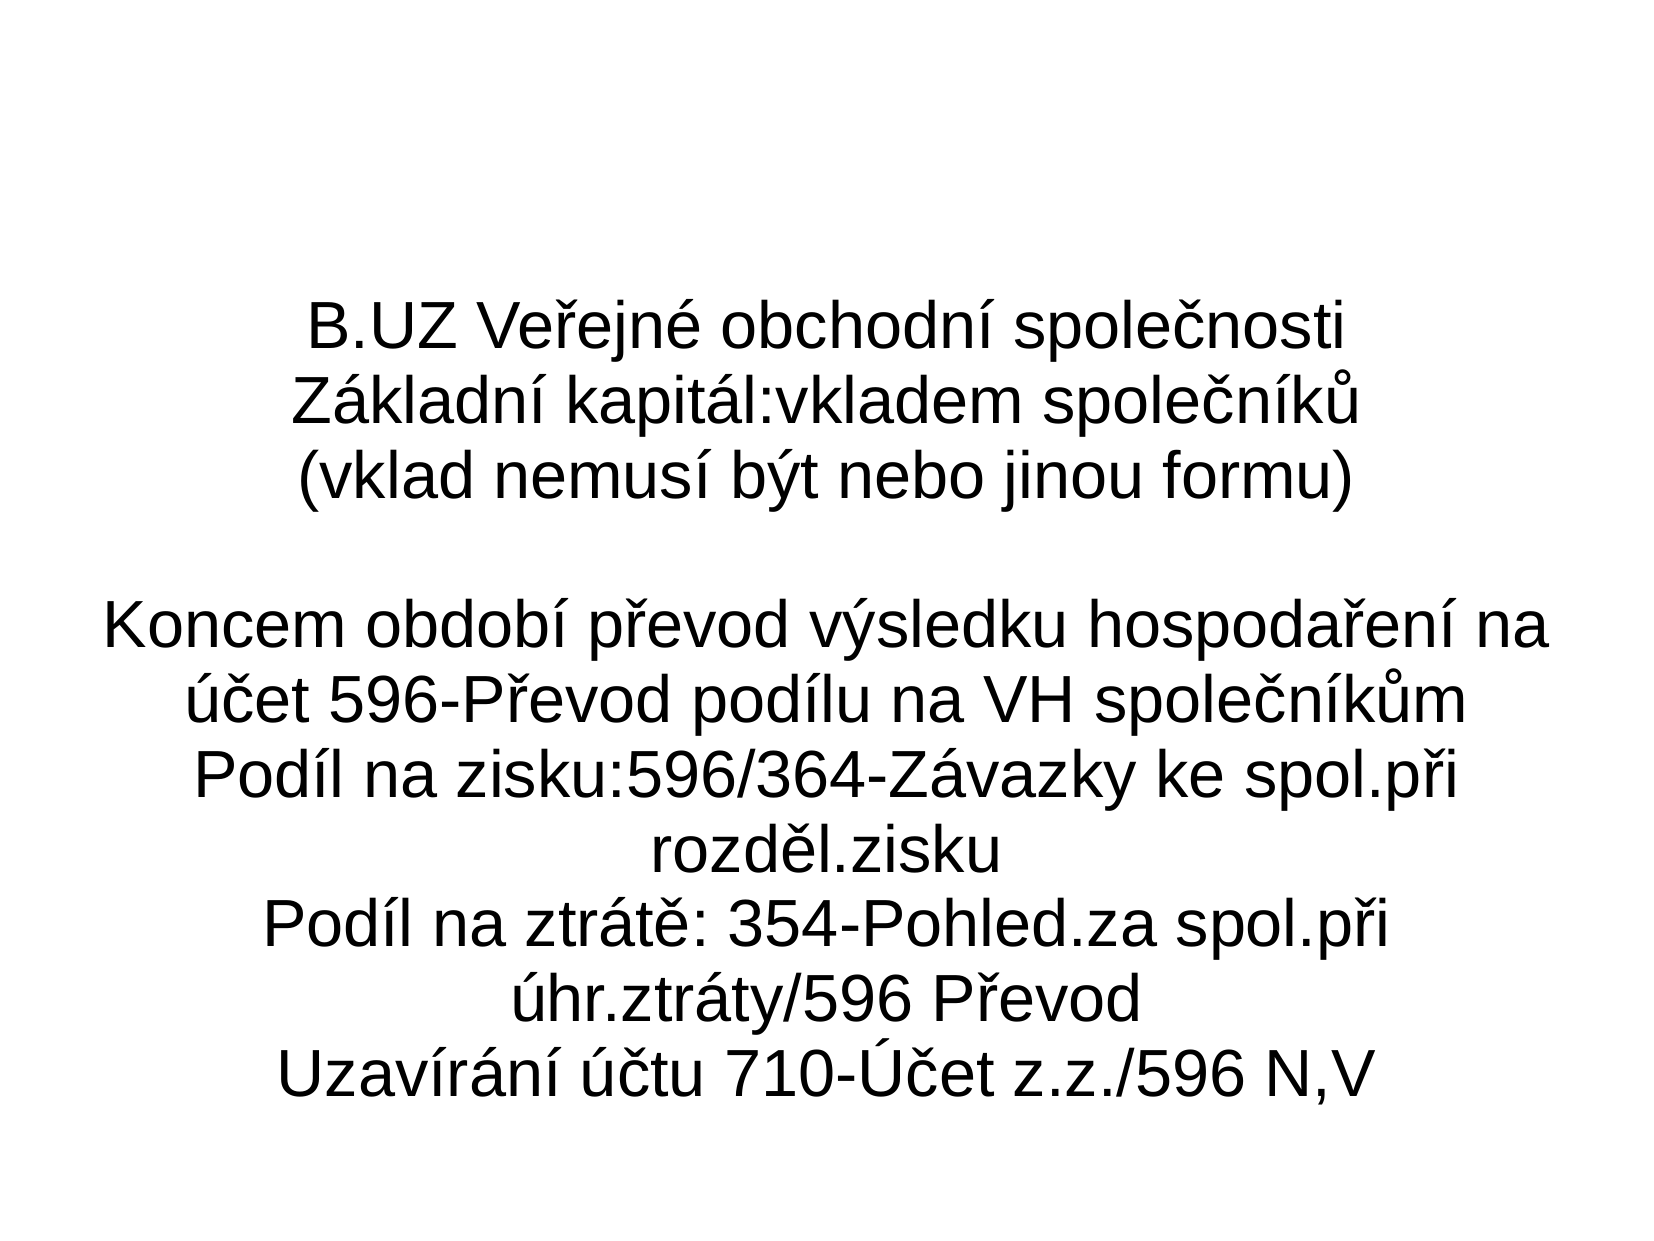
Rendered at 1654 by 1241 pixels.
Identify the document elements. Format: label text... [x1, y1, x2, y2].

text_box B.UZ Veřejné obchodní společnosti Základní kapitál:vkladem společníků (vklad nemusí být nebo jinou formu) Koncem období převod výsledku hospodaření na účet 596-Převod podílu na VH společníkům Podíl na zisku:596/364-Závazky ke spol.při rozděl.zisku Podíl na ztrátě: 354-Pohled.za spol.při úhr.ztráty/596 Převod Uzavírání účtu 710-Účet z.z./596 N,V [82, 288, 1571, 1111]
